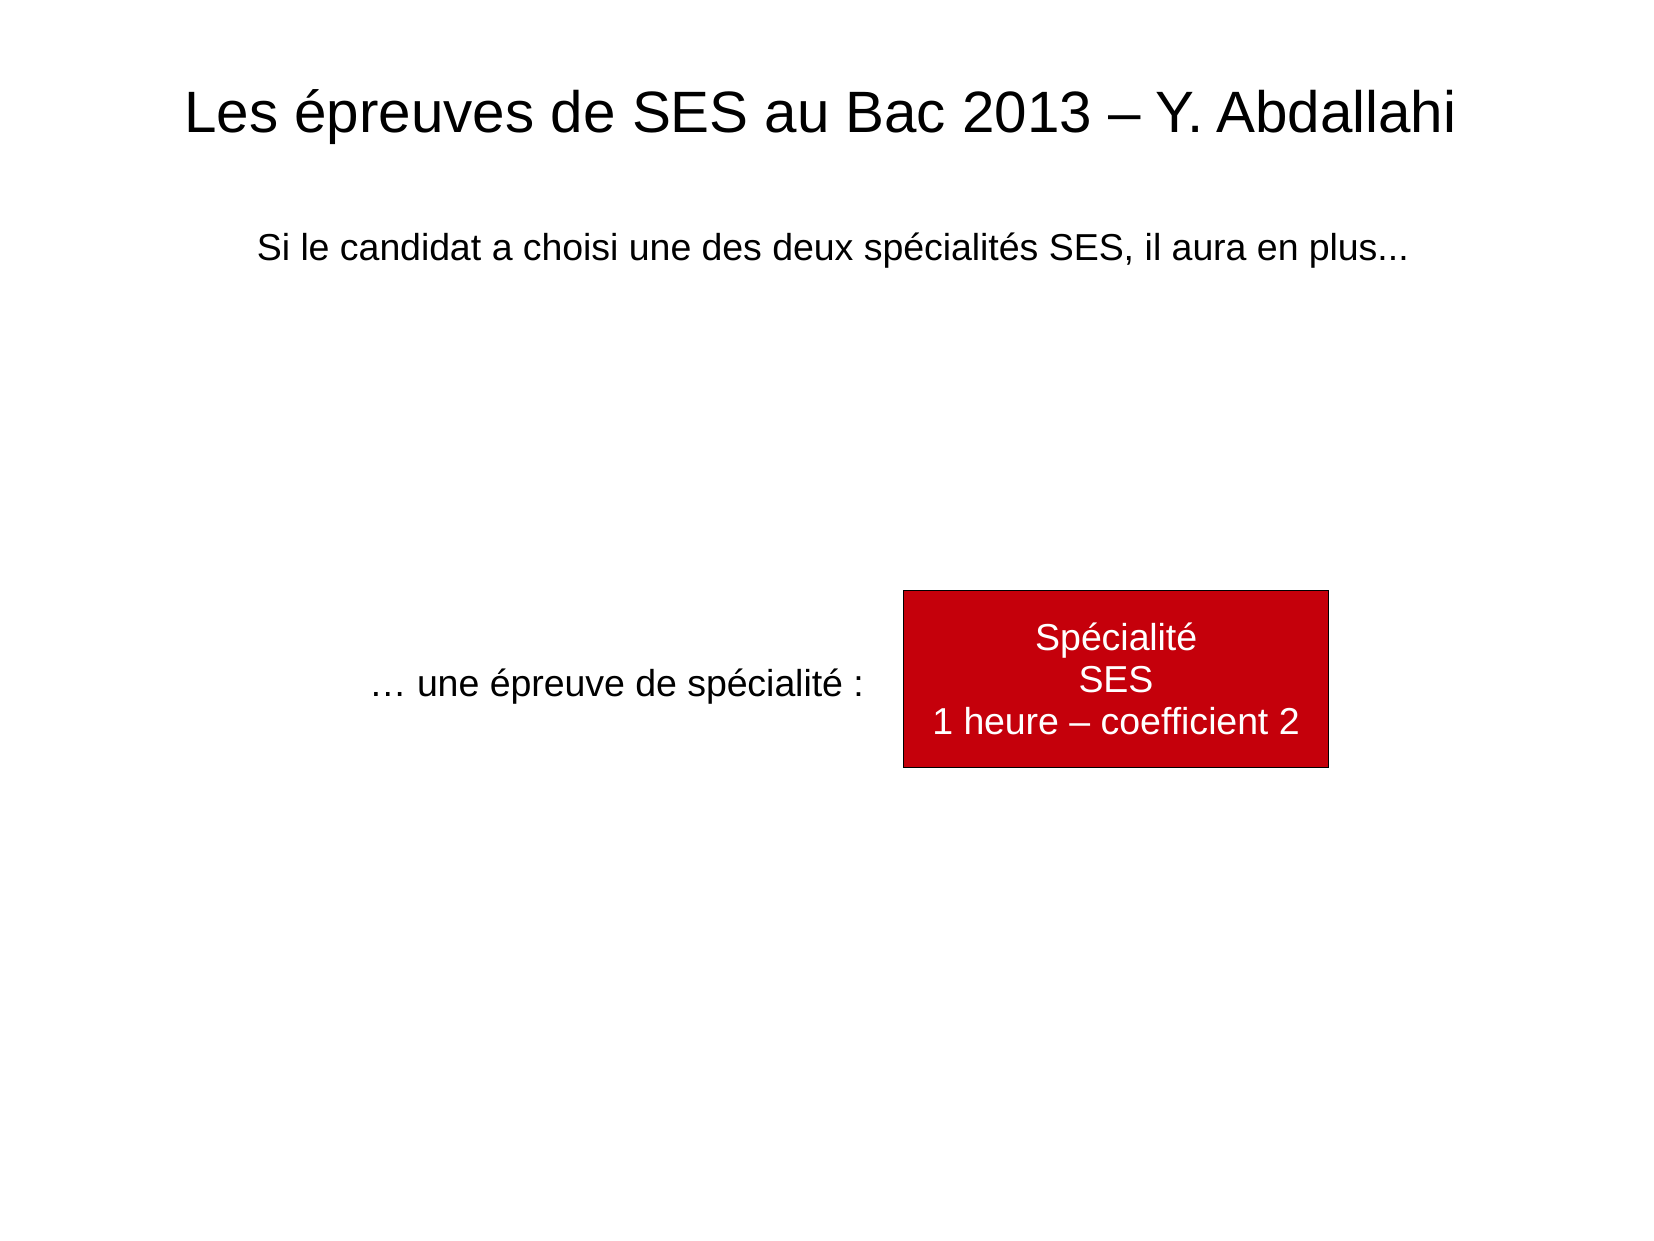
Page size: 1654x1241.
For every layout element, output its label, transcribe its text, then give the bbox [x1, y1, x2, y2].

text_box … une épreuve de spécialité : [354, 655, 881, 713]
title Les épreuves de SES au Bac 2013 – Y. Abdallahi [76, 53, 1566, 172]
text_box Spécialité SES 1 heure – coefficient 2 [903, 590, 1329, 768]
text_box Si le candidat a choisi une des deux spécialités SES, il aura en plus... [242, 218, 1427, 276]
